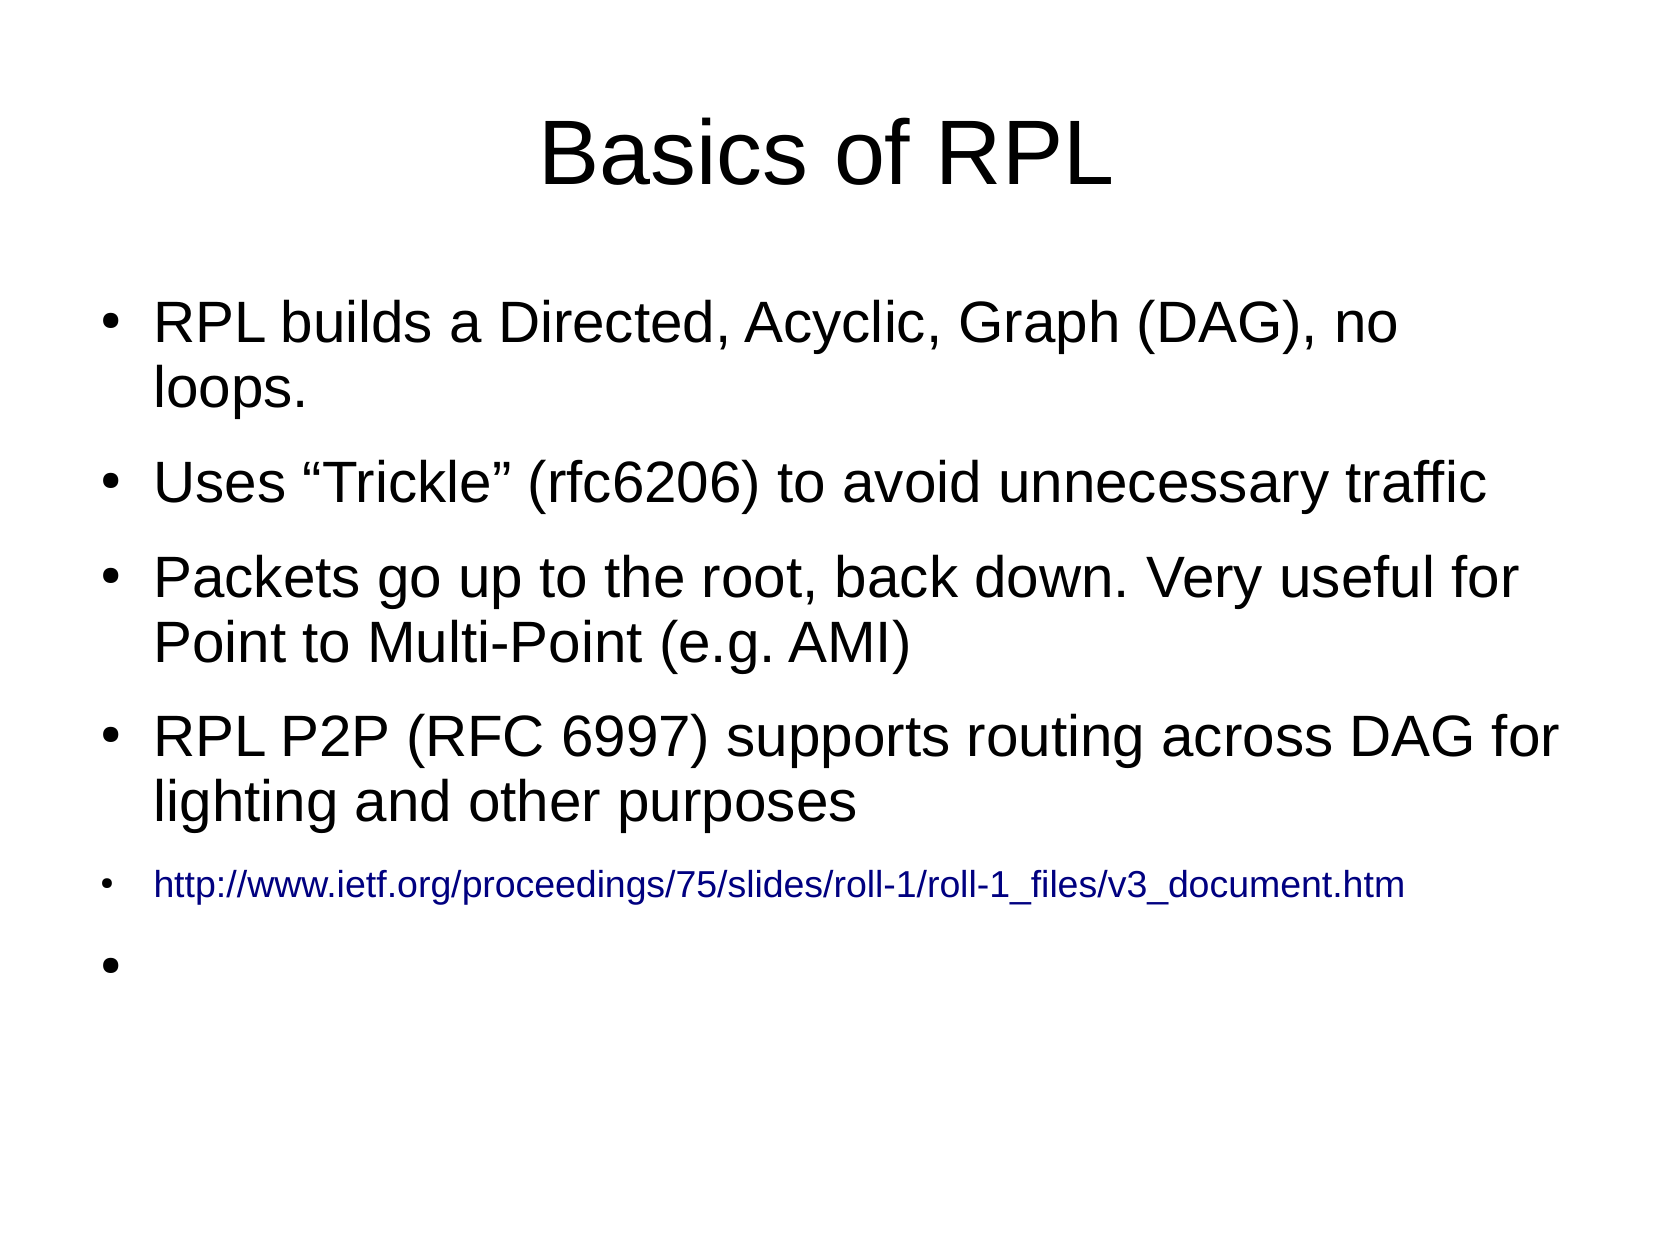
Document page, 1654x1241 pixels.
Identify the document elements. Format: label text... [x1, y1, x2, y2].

list RPL builds a Directed, Acyclic, Graph (DAG), no loops. Uses “Trickle” (rfc6206) to avoid unnecessary traffic Packets go up to the root, back down. Very useful for Point to Multi-Point (e.g. AMI) RPL P2P (RFC 6997) supports routing across DAG for lighting and other purposes http://www.ietf.org/proceedings/75/slides/roll-1/roll-1_files/v3_document.htm [82, 290, 1571, 1010]
title Basics of RPL [82, 49, 1571, 257]
